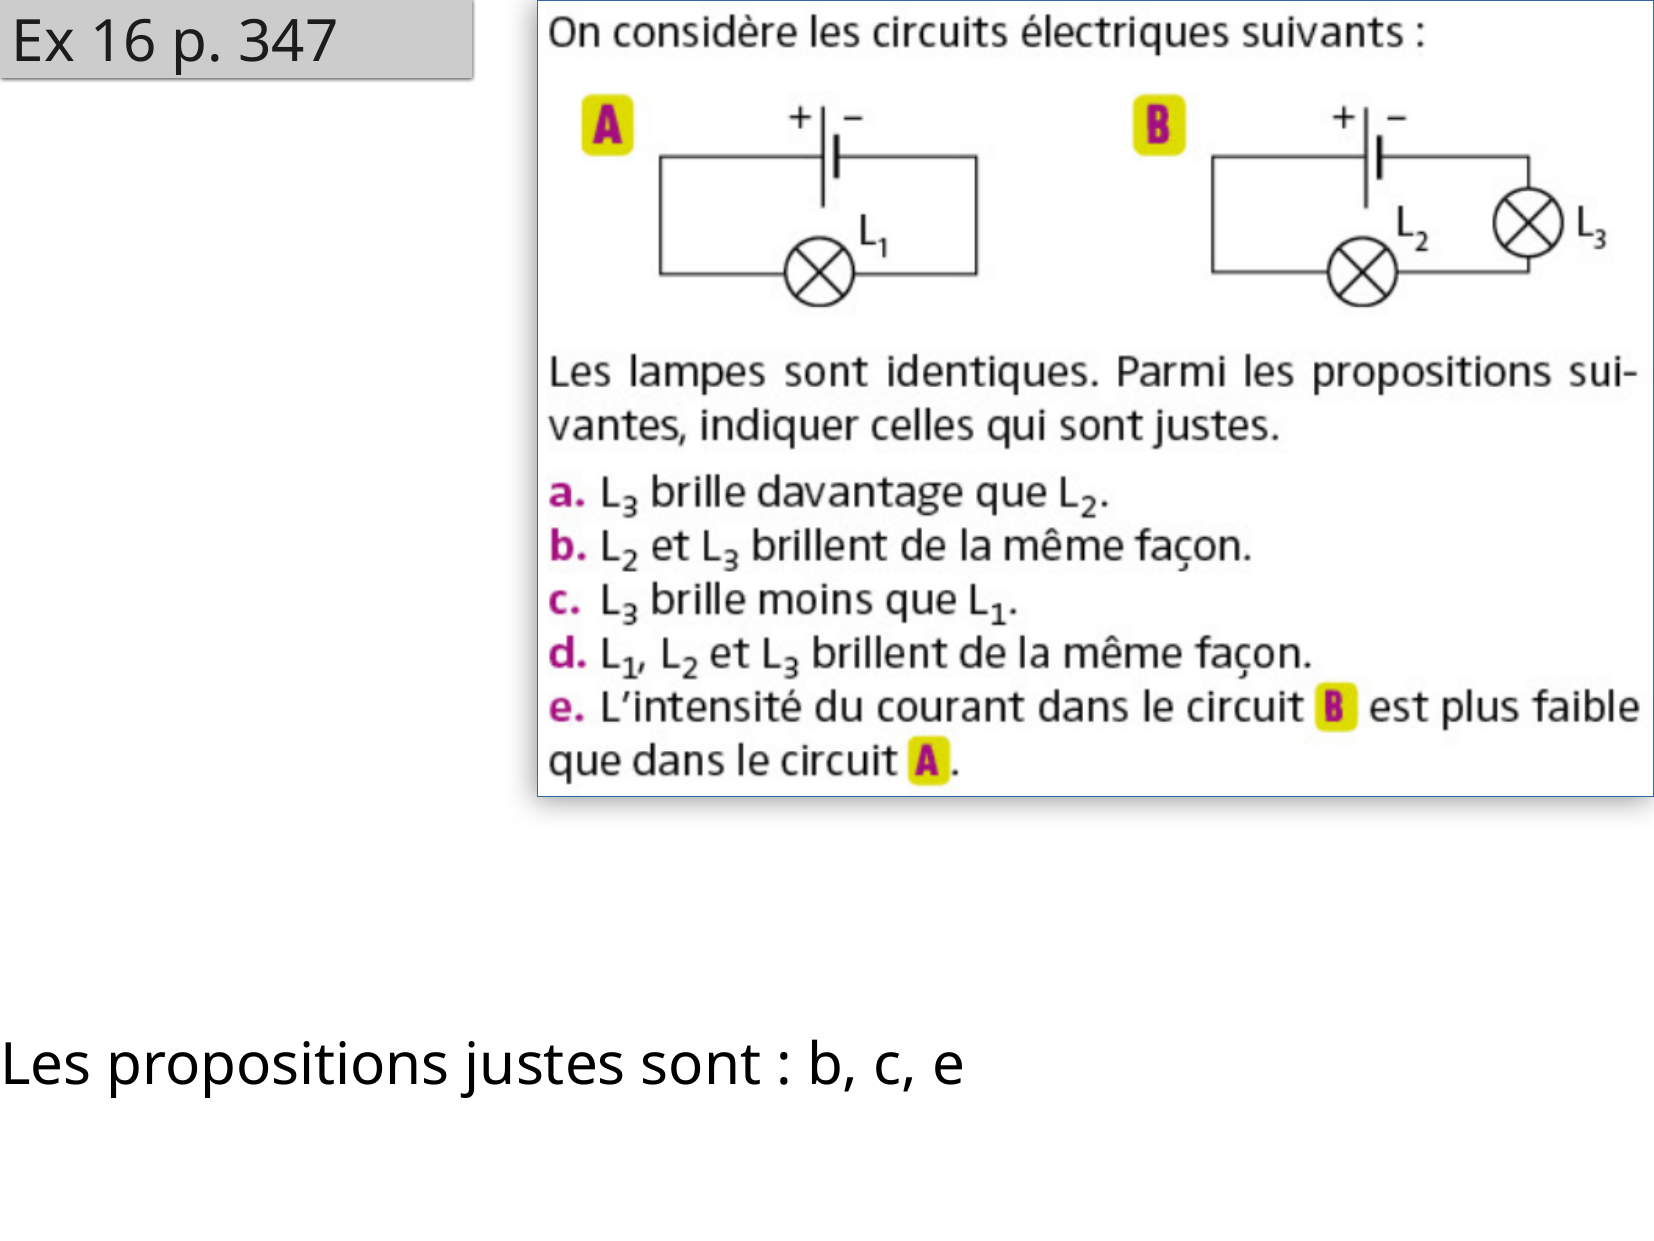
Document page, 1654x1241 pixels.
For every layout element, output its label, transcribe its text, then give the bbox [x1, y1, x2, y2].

title Ex 16 p. 347 [0, 0, 473, 78]
list Les propositions justes sont : b, c, e [0, 78, 1654, 1241]
picture [537, 0, 1654, 797]
